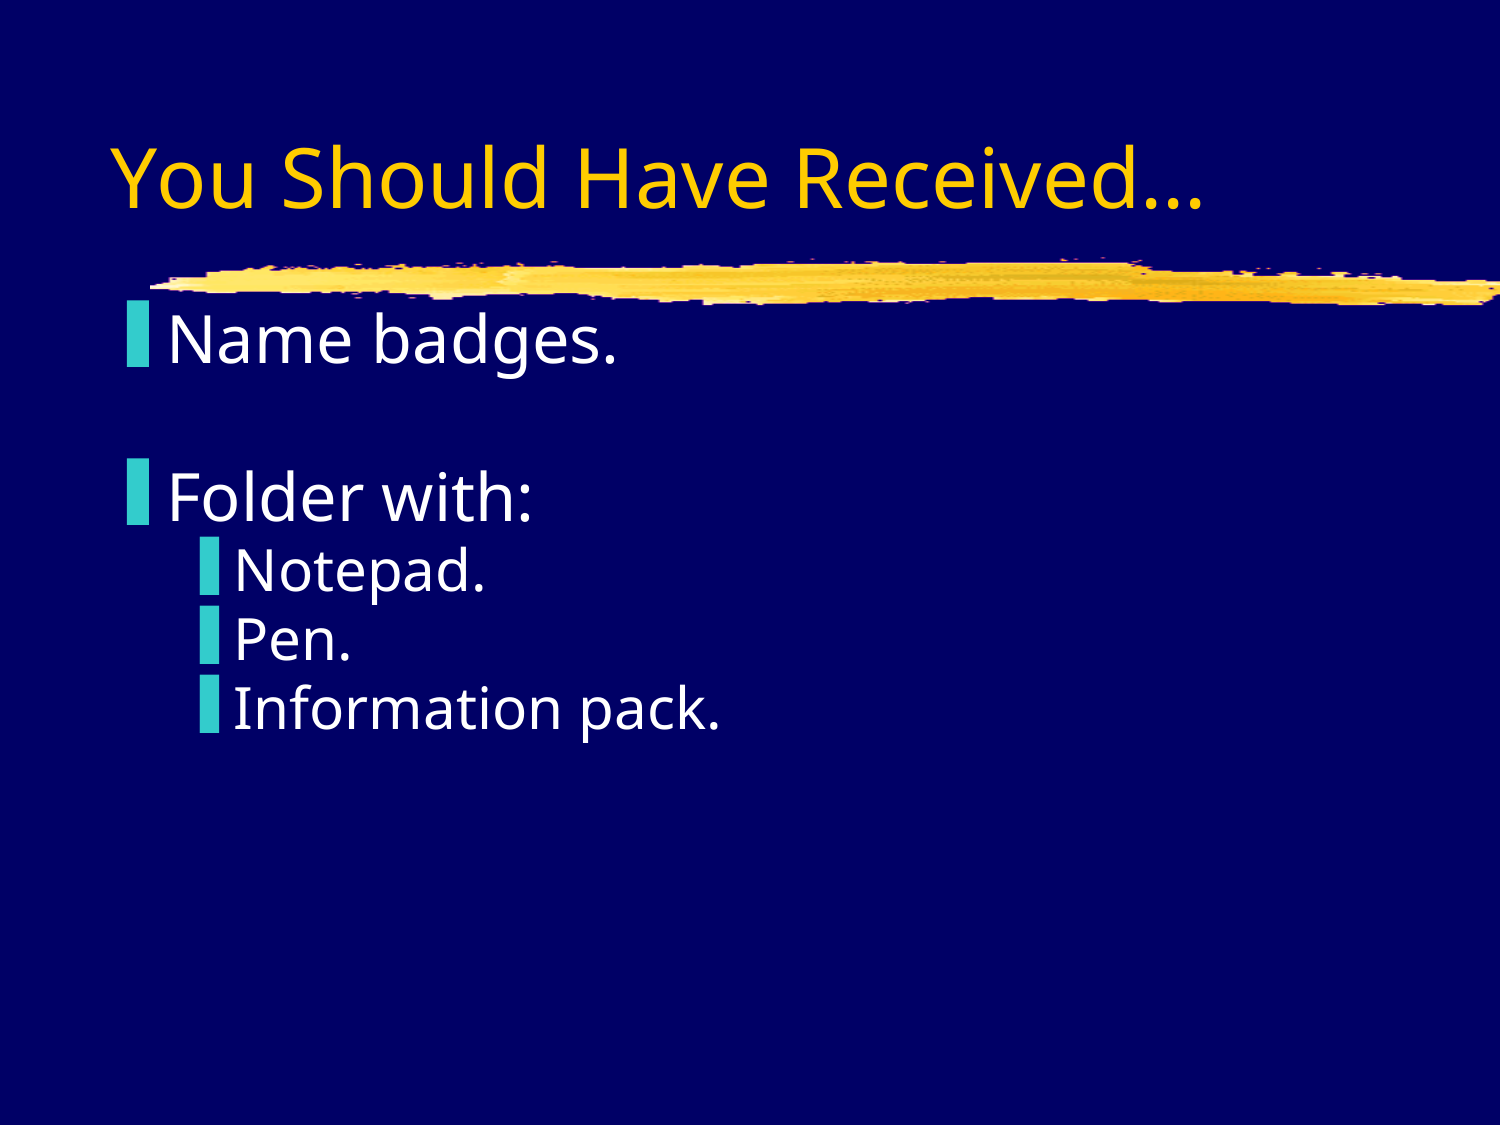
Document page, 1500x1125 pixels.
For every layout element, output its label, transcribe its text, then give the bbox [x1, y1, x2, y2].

picture [150, 252, 1500, 316]
list Name badges. Folder with: Notepad. Pen. Information pack. [110, 312, 1391, 1118]
title You Should Have Received... [110, 78, 1391, 297]
